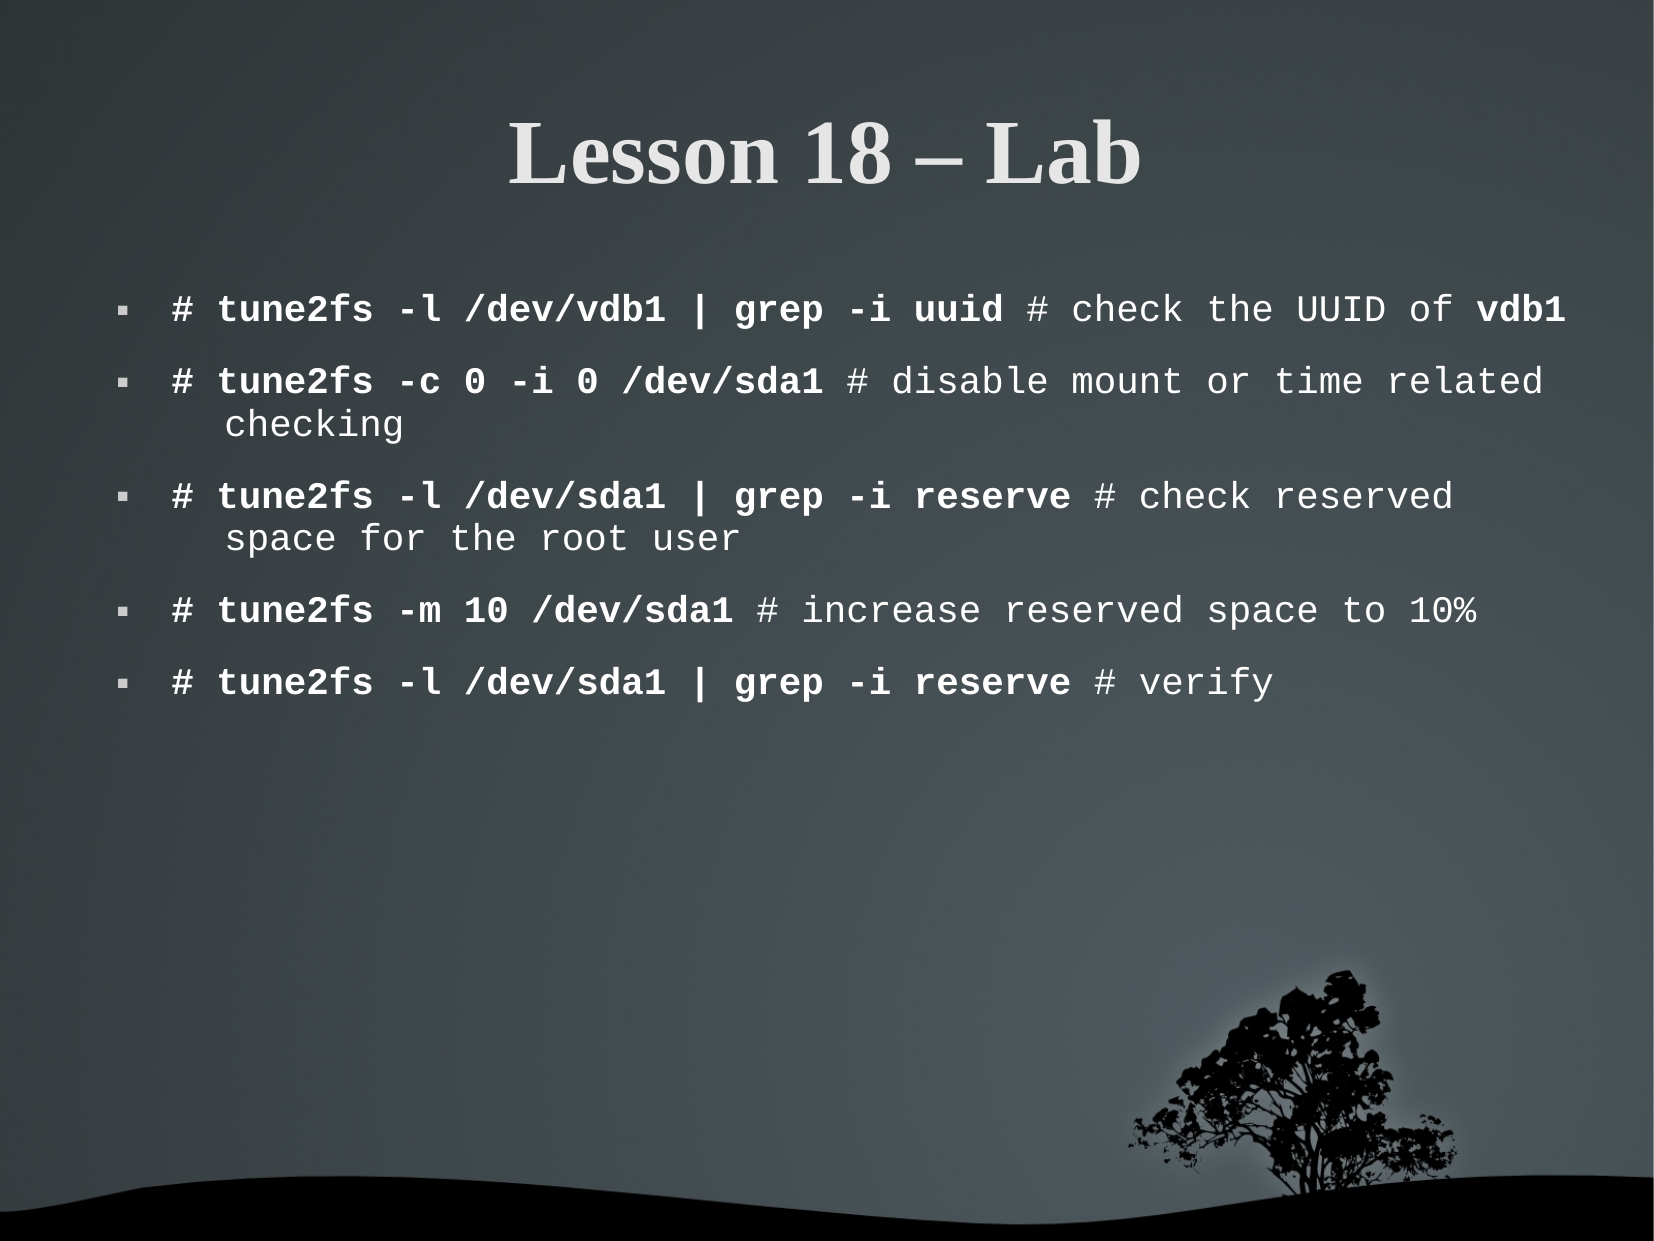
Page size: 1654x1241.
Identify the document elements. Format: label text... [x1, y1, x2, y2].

list # tune2fs -l /dev/vdb1 | grep -i uuid # check the UUID of vdb1 # tune2fs -c 0 -i 0 /dev/sda1 # disable mount or time related checking # tune2fs -l /dev/sda1 | grep -i reserve # check reserved space for the root user # tune2fs -m 10 /dev/sda1 # increase reserved space to 10% # tune2fs -l /dev/sda1 | grep -i reserve # verify [82, 290, 1571, 1109]
picture [0, 0, 1654, 1241]
title Lesson 18 – Lab [82, 49, 1571, 257]
